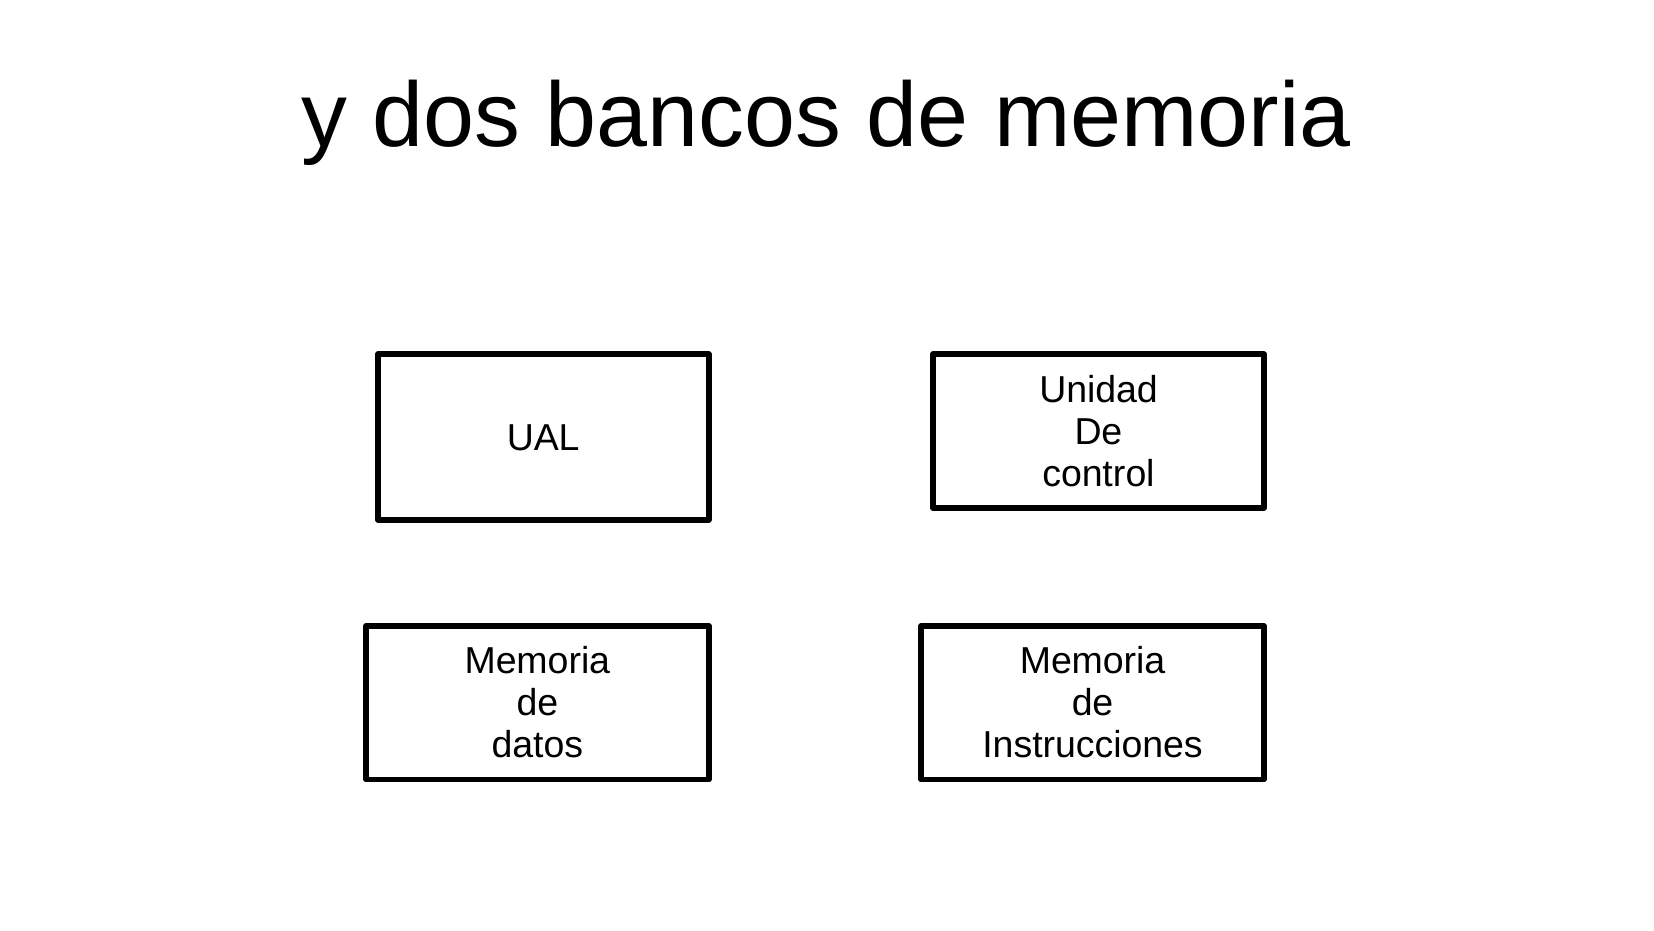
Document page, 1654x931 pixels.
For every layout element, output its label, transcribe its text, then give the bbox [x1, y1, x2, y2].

text_box Memoria de Instrucciones [921, 625, 1264, 780]
text_box Memoria de datos [366, 625, 709, 780]
text_box UAL [377, 354, 709, 520]
title y dos bancos de memoria [82, 37, 1571, 193]
text_box Unidad De control [933, 354, 1264, 508]
